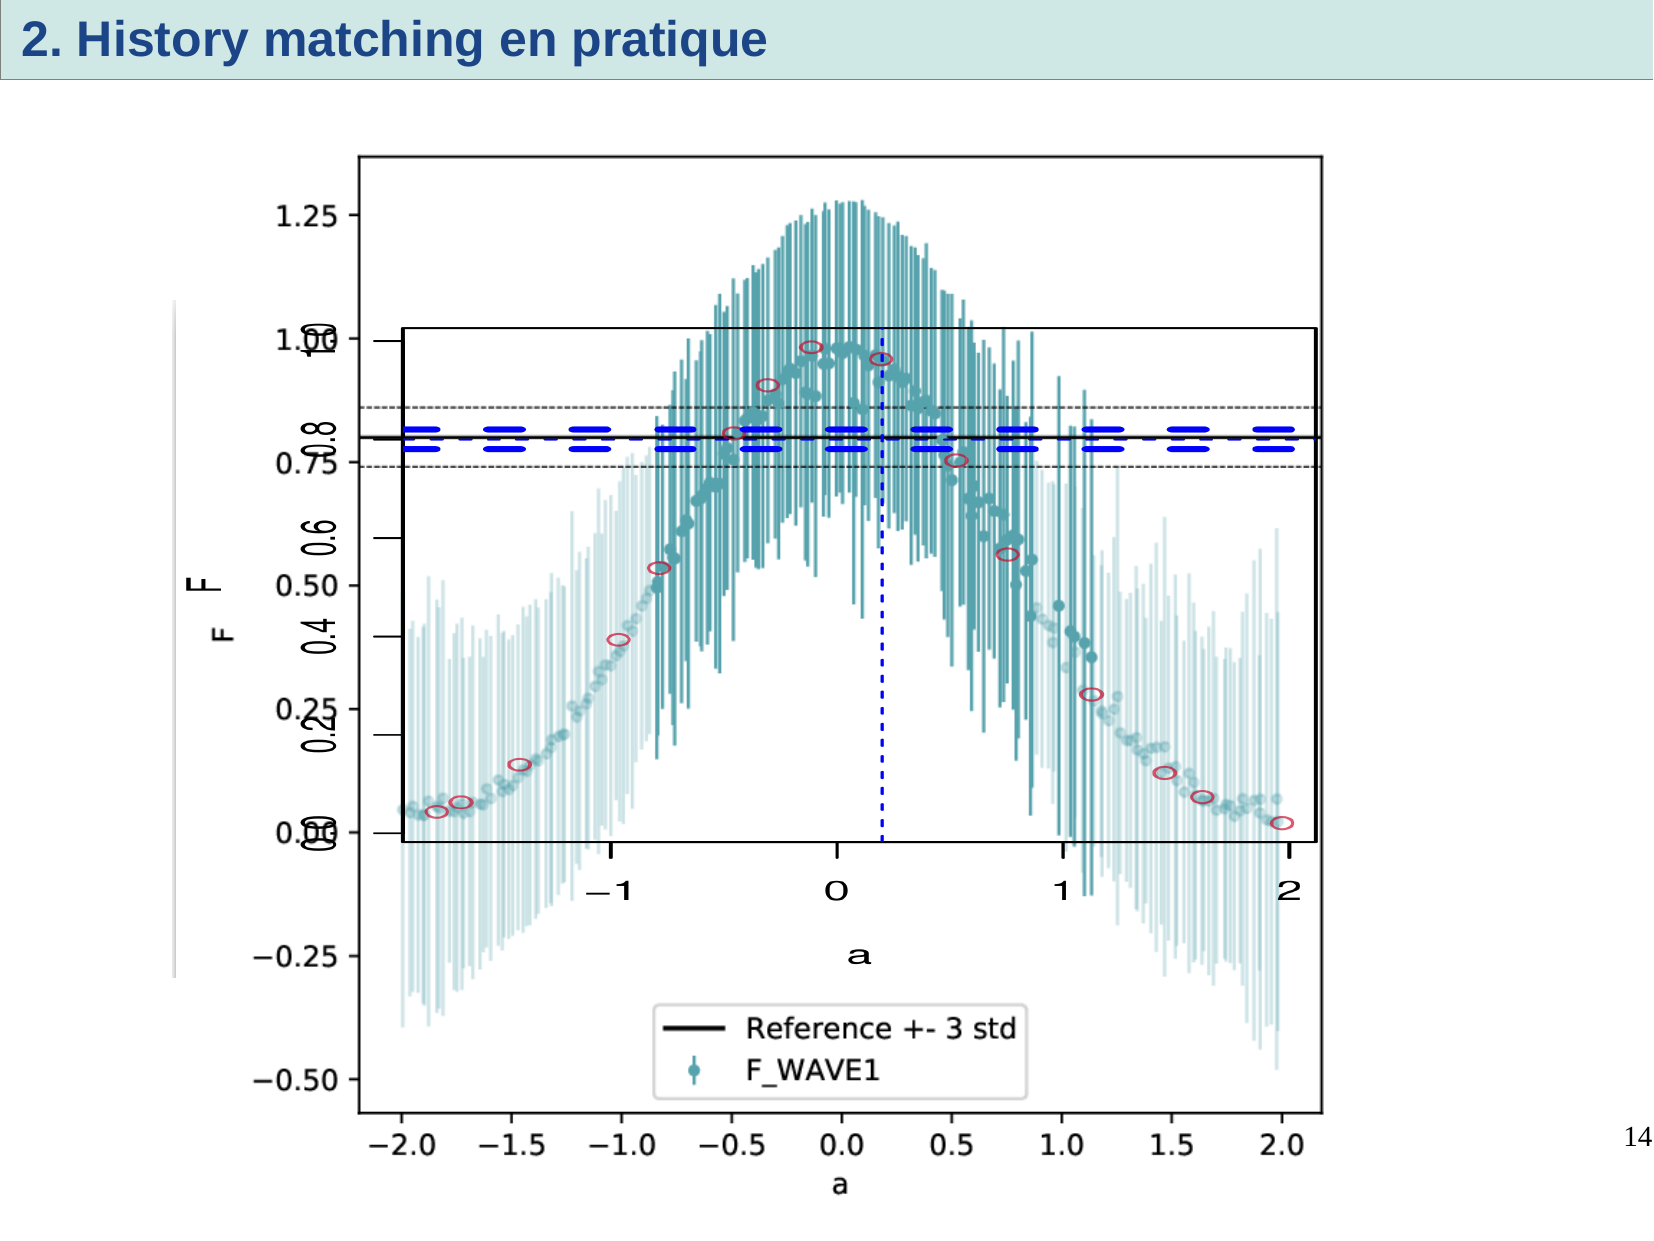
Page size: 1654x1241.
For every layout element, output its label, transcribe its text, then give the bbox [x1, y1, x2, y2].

text_box 2. History matching en pratique [6, 3, 877, 75]
picture [172, 80, 1446, 1241]
text_box [0, 0, 1653, 80]
